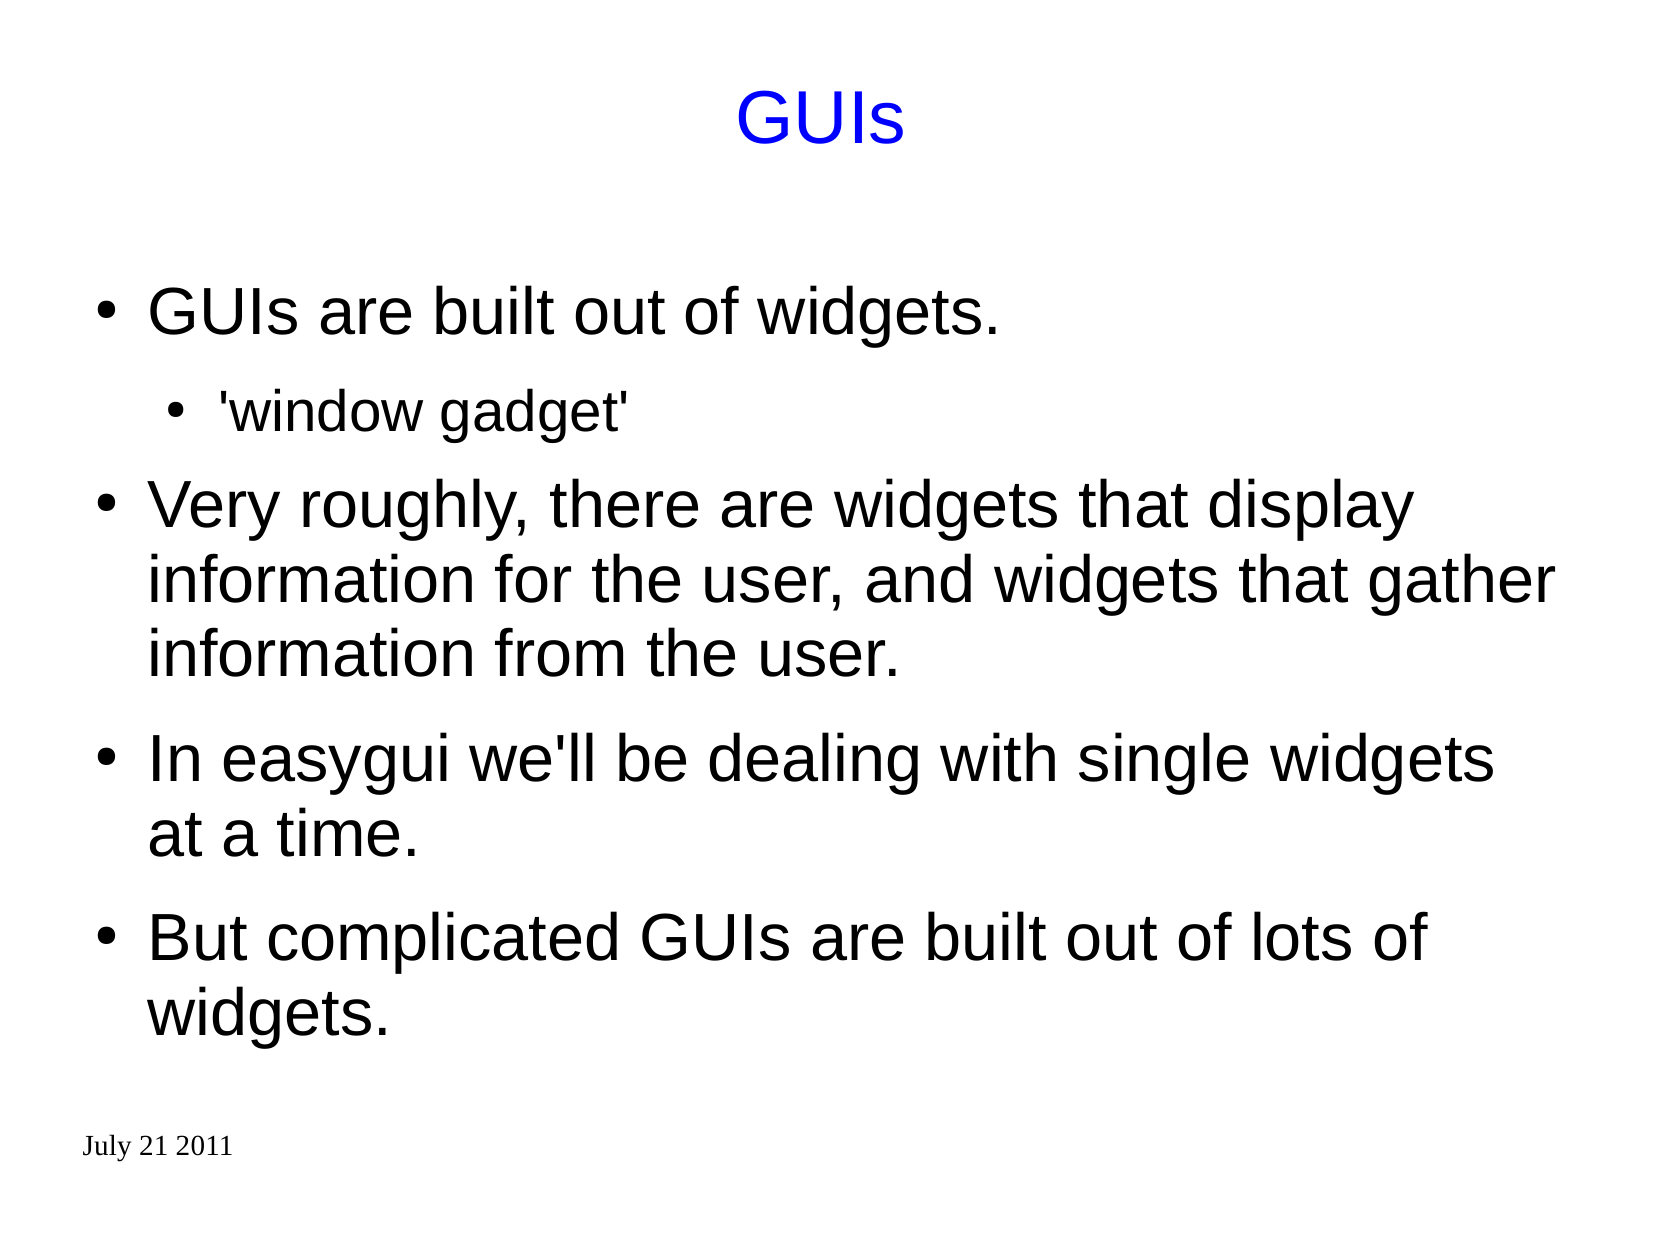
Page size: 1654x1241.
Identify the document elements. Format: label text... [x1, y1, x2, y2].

title GUIs [76, 58, 1565, 178]
list GUIs are built out of widgets. 'window gadget' Very roughly, there are widgets that display information for the user, and widgets that gather information from the user. In easygui we'll be dealing with single widgets at a time. But complicated GUIs are built out of lots of widgets. [76, 274, 1565, 1093]
